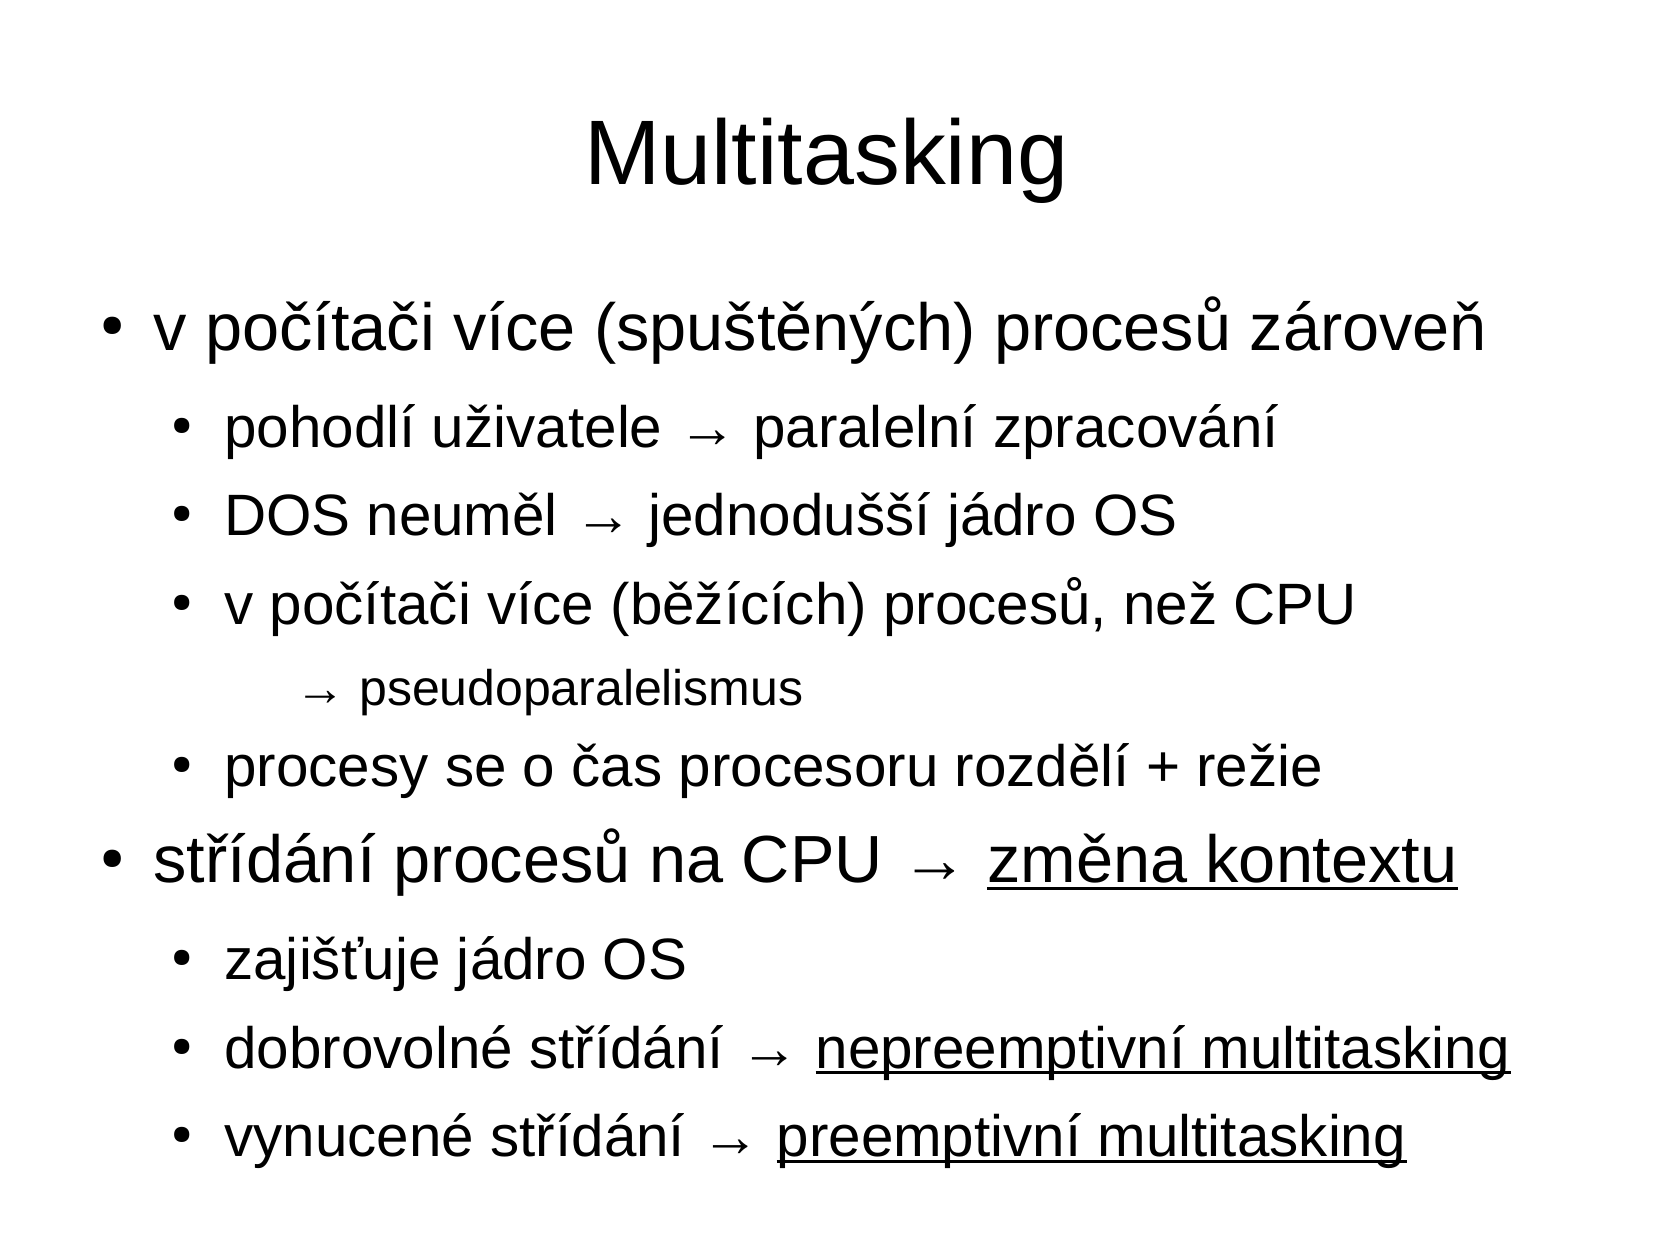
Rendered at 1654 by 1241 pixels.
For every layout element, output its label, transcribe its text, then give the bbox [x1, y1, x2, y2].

title Multitasking [82, 56, 1571, 250]
list v počítači více (spuštěných) procesů zároveň pohodlí uživatele → paralelní zpracování DOS neuměl → jednodušší jádro OS v počítači více (běžících) procesů, než CPU → pseudoparalelismus procesy se o čas procesoru rozdělí + režie střídání procesů na CPU → změna kontextu zajišťuje jádro OS dobrovolné střídání → nepreemptivní multitasking vynucené střídání → preemptivní multitasking [82, 290, 1571, 1170]
